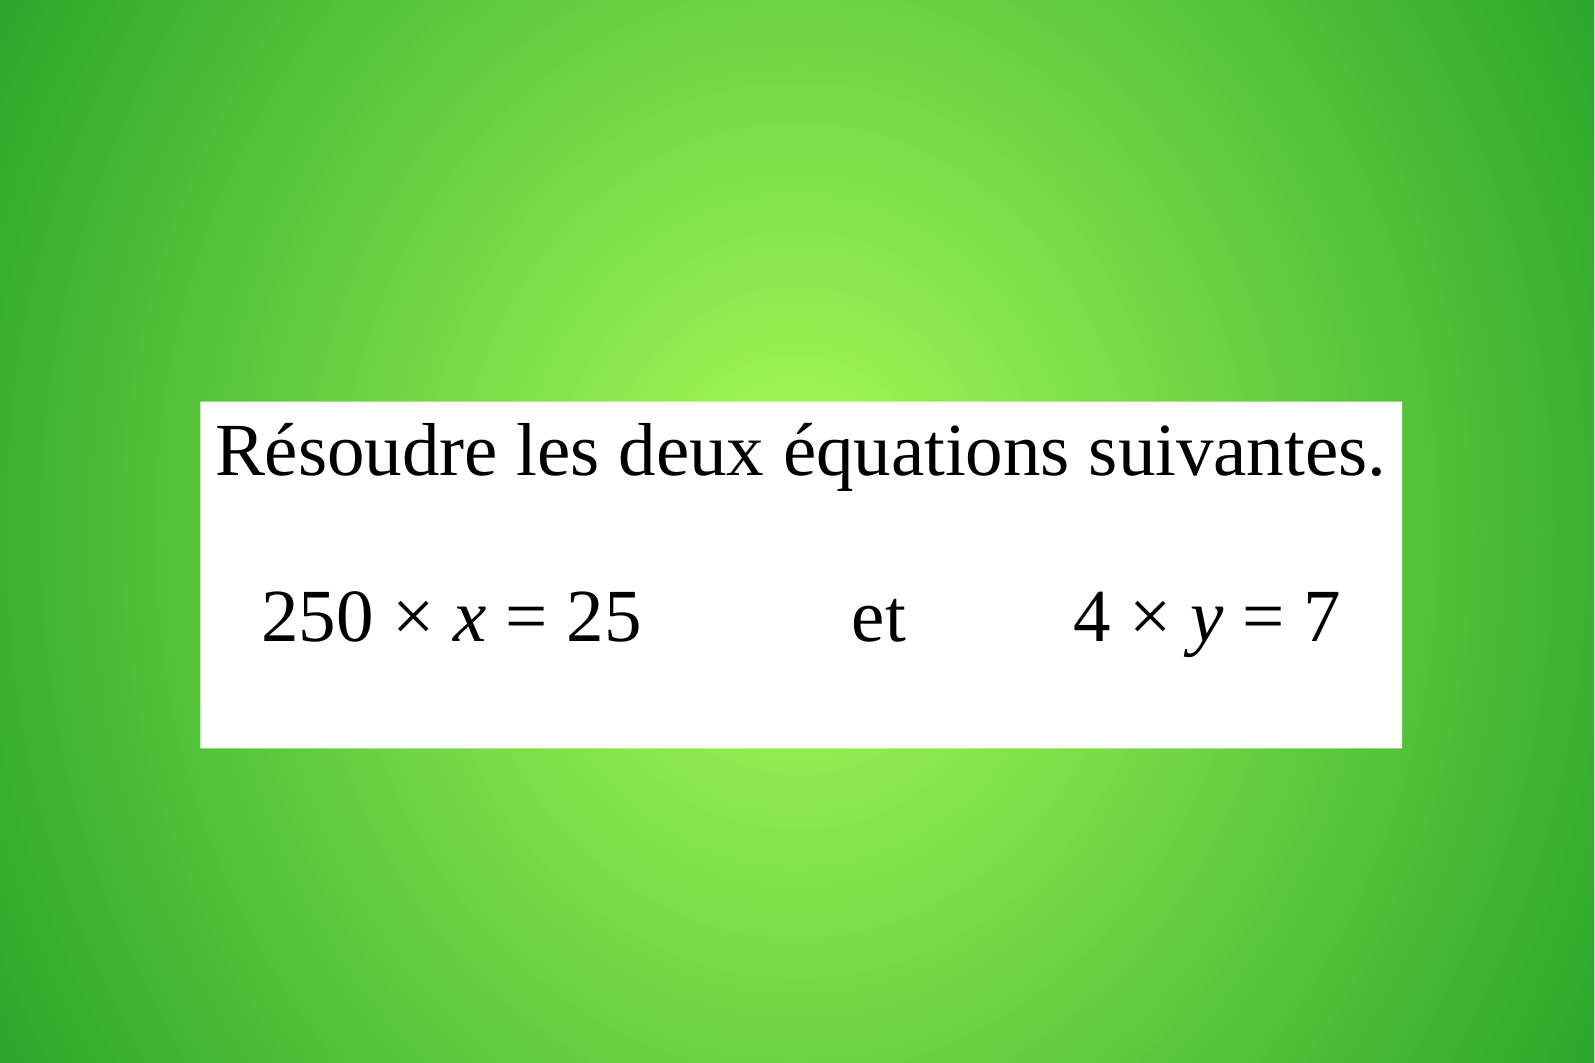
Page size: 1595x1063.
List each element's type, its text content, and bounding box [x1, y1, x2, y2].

picture [0, 0, 1595, 1063]
text_box Résoudre les deux équations suivantes. 250 × x = 25 et 4 × y = 7 [200, 401, 1403, 749]
